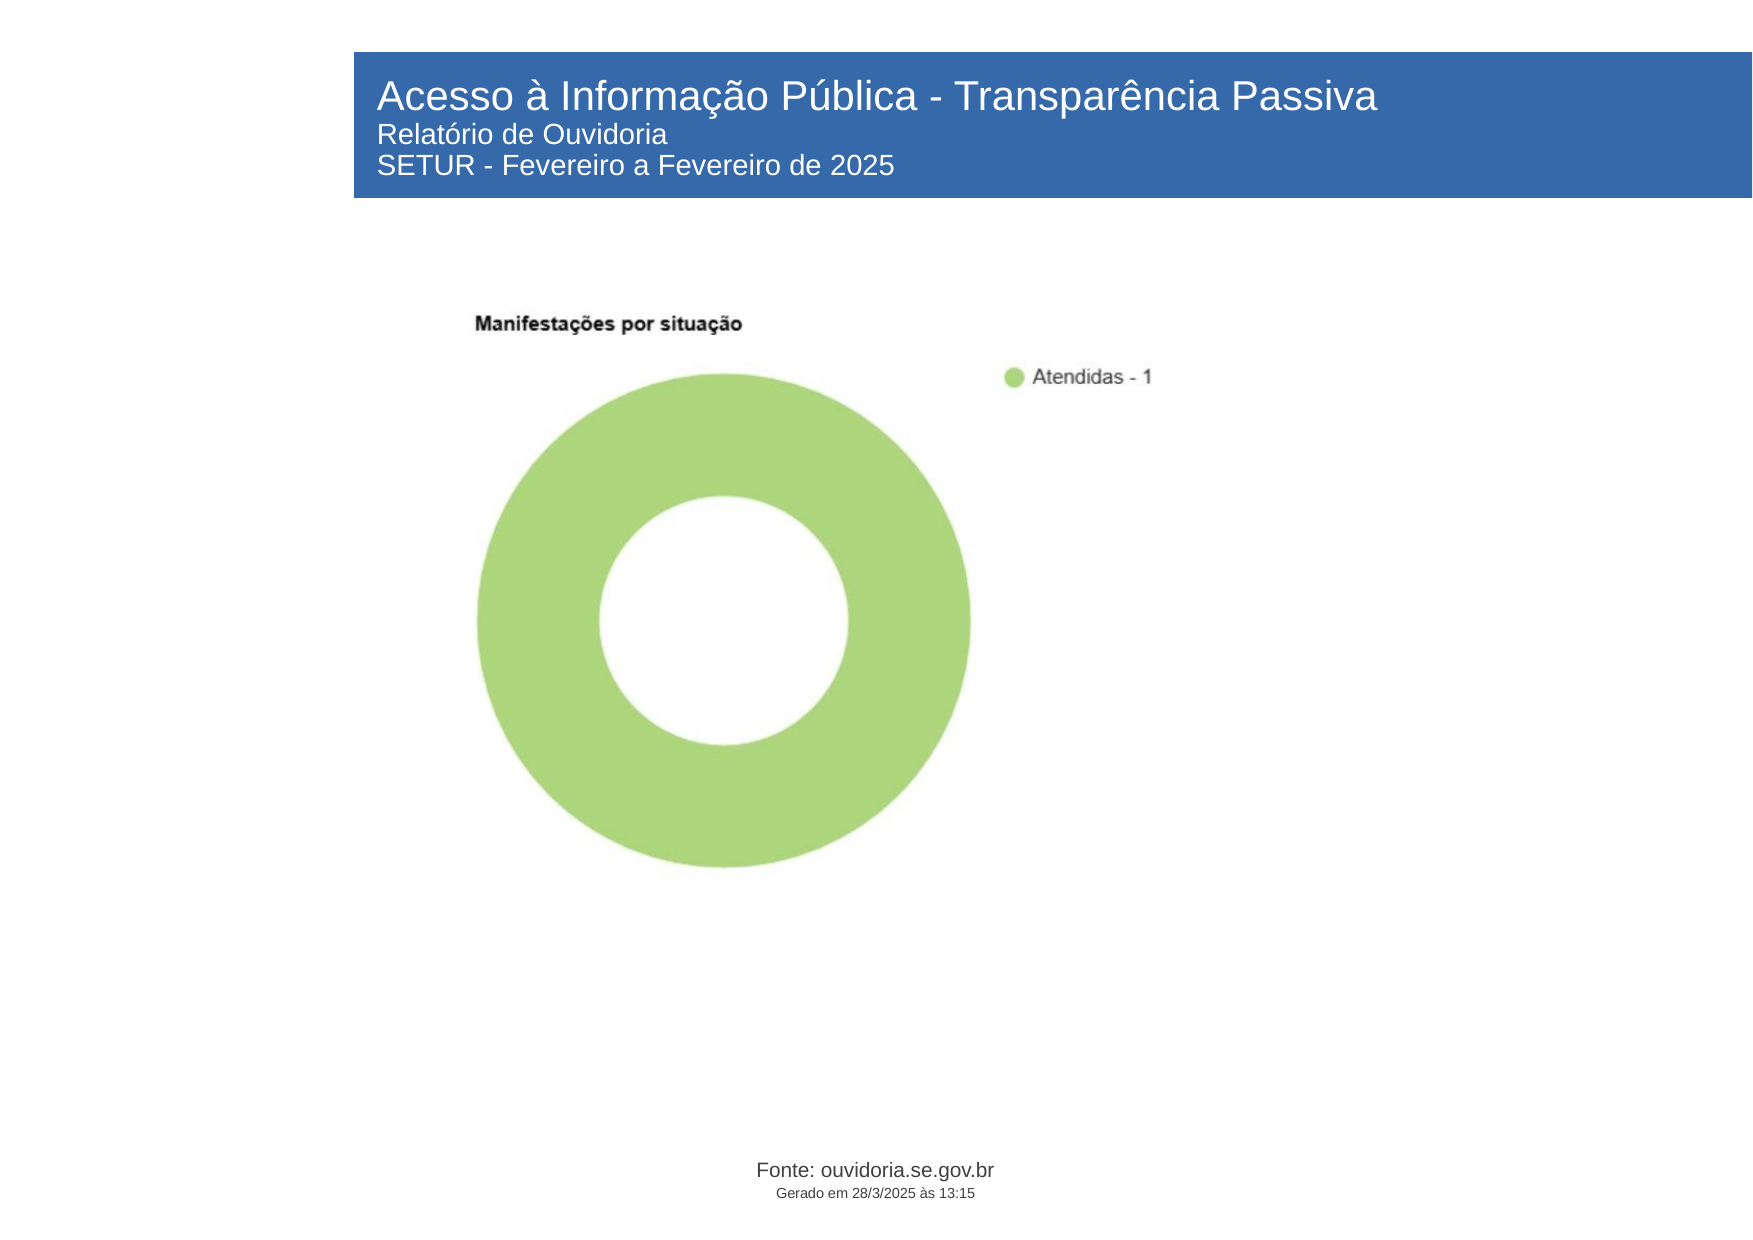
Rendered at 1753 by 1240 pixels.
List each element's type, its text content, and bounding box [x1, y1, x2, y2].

text_box Fonte: ouvidoria.se.gov.br Gerado em 28/3/2025 às 13:15 [756, 1158, 1023, 1208]
text_box [354, 52, 1752, 198]
text_box [227, 211, 1527, 1028]
text_box Acesso à Informação Pública - Transparência Passiva Relatório de Ouvidoria SETUR - Fevereiro a Fevereiro de 2025 [376, 72, 1403, 186]
